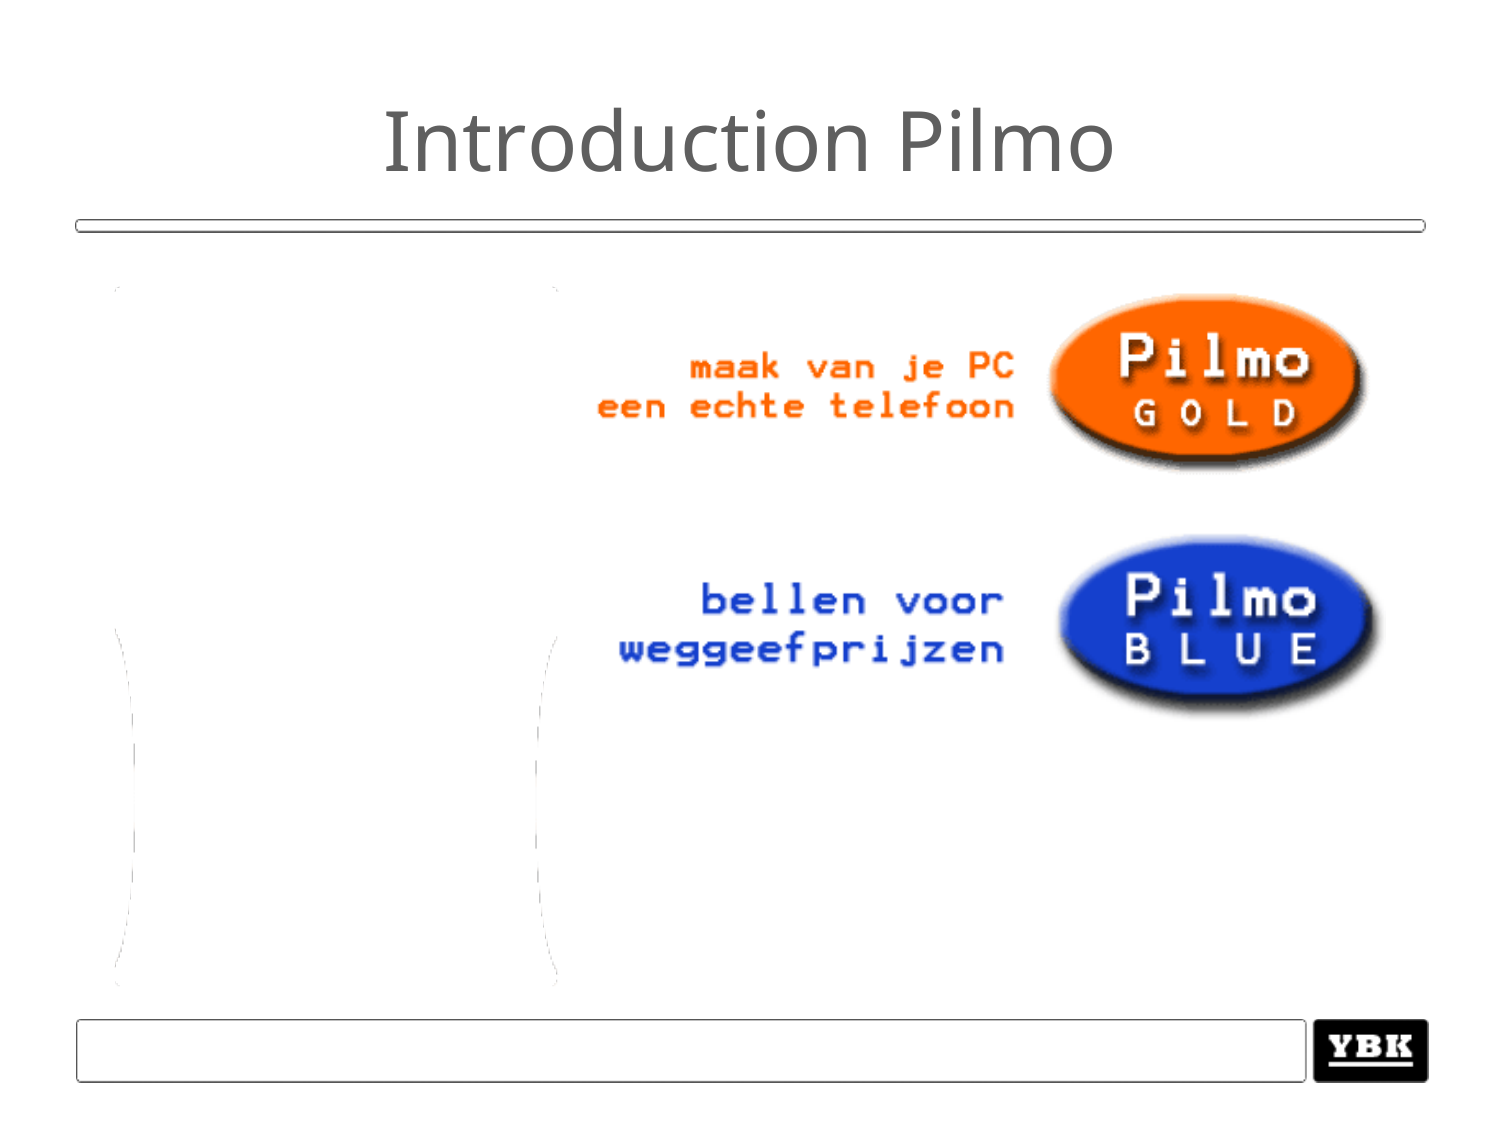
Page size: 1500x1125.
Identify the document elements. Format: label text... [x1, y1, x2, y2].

picture [114, 279, 1386, 988]
picture [76, 1019, 1429, 1083]
title Introduction Pilmo [75, 45, 1426, 233]
